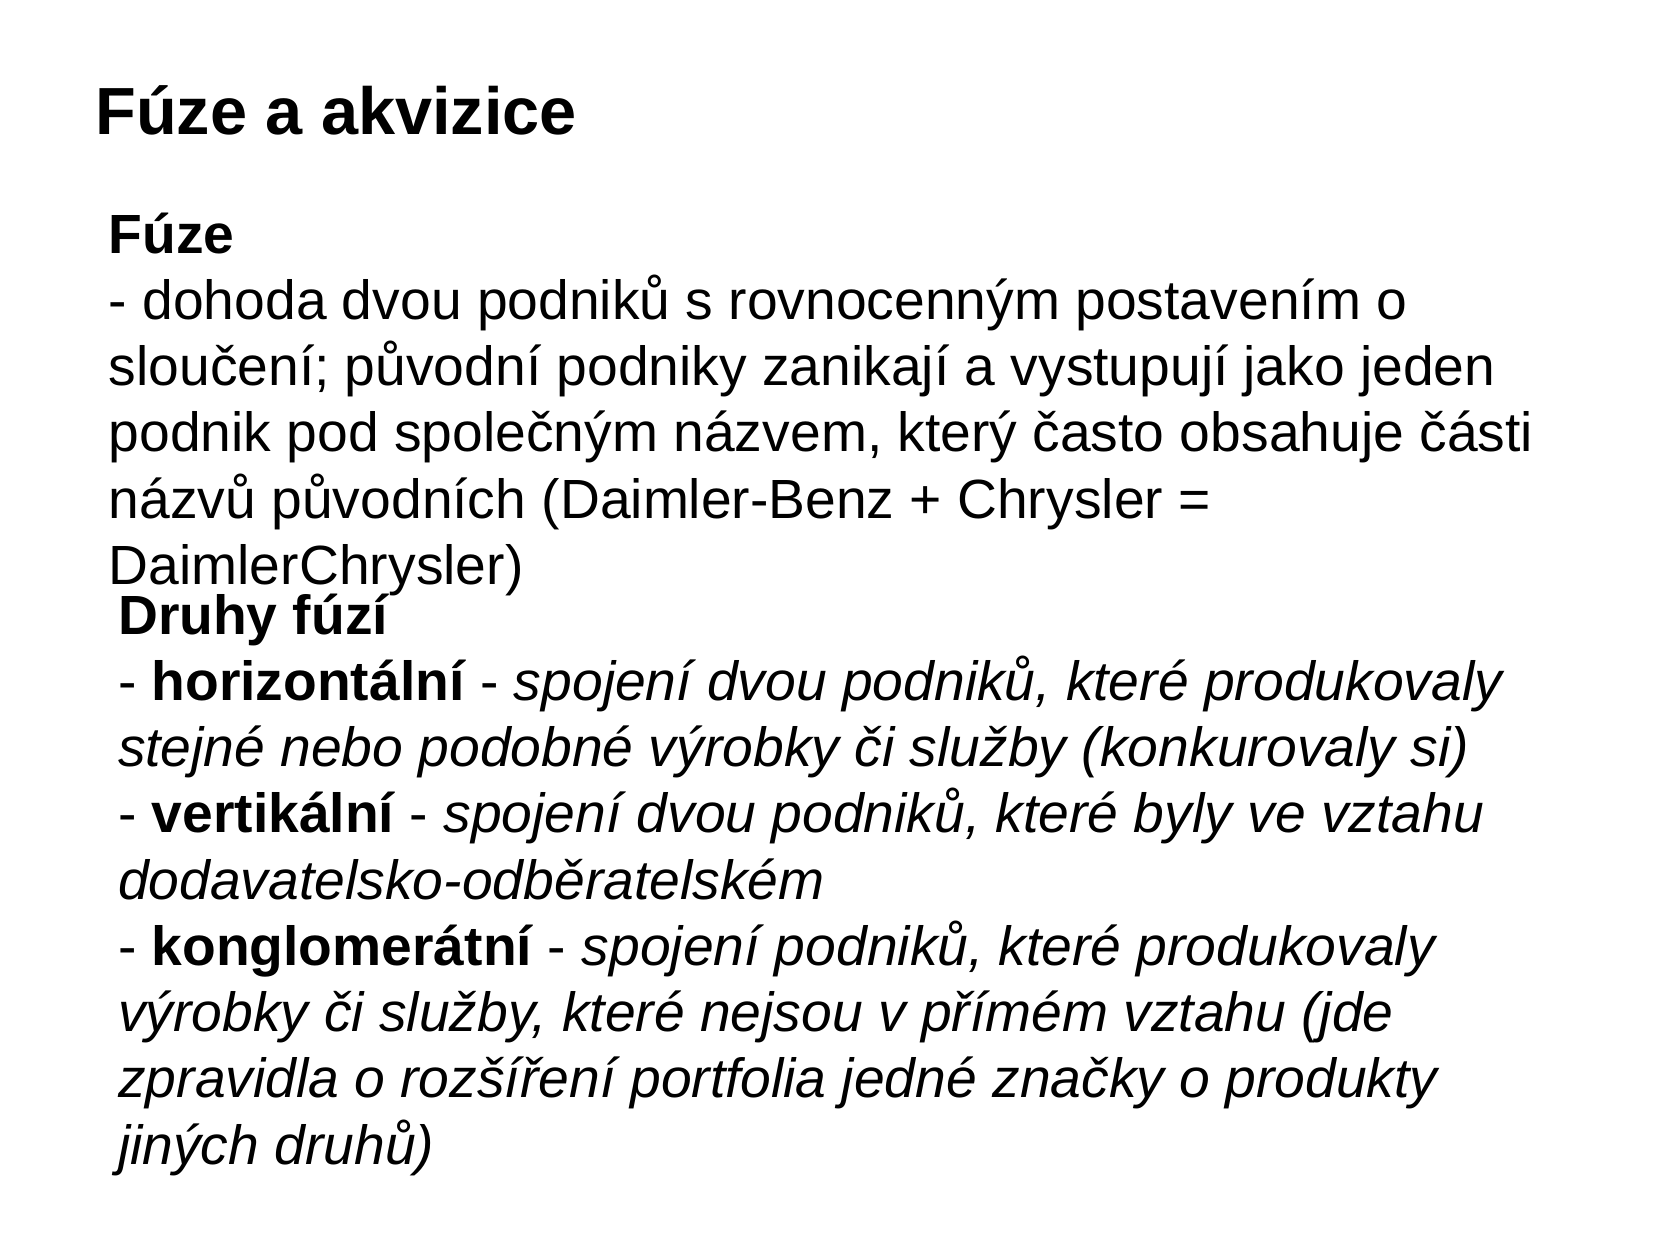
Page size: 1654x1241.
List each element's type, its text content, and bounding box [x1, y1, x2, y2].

text_box Fúze a akvizice [45, 60, 592, 156]
text_box Druhy fúzí - horizontální - spojení dvou podniků, které produkovaly stejné nebo podobné výrobky či služby (konkurovaly si) - vertikální - spojení dvou podniků, které byly ve vztahu dodavatelsko-odběratelském - konglomerátní - spojení podniků, které produkovaly výrobky či služby, které nejsou v přímém vztahu (jde zpravidla o rozšíření portfolia jedné značky o produkty jiných druhů) [67, 571, 1609, 1183]
text_box Fúze - dohoda dvou podniků s rovnocenným postavením o sloučení; původní podniky zanikají a vystupují jako jeden podnik pod společným názvem, který často obsahuje části názvů původních (Daimler-Benz + Chrysler = DaimlerChrysler) [58, 190, 1634, 604]
